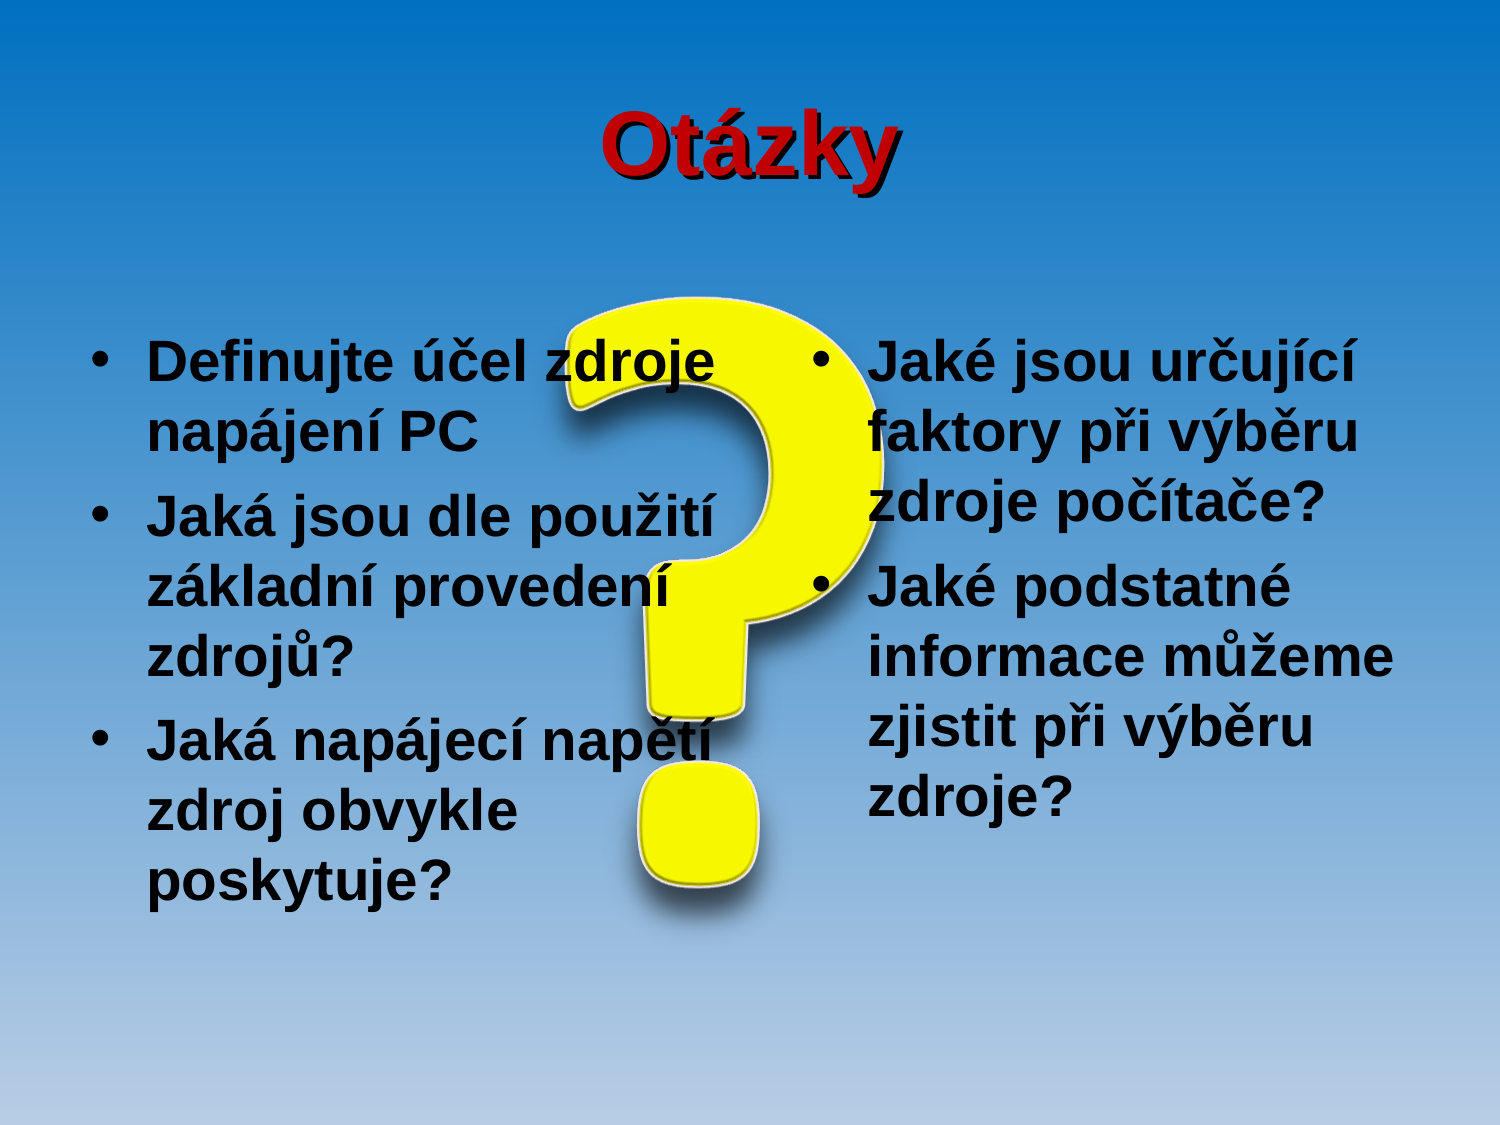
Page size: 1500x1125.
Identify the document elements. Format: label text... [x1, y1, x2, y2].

picture [0, 0, 1477, 1125]
title Otázky [75, 45, 1426, 233]
list Jaké jsou určující faktory při výběru zdroje počítače? Jaké podstatné informace můžeme zjistit při výběru zdroje? [796, 316, 1459, 1059]
list Definujte účel zdroje napájení PC Jaká jsou dle použití základní provedení zdrojů? Jaká napájecí napětí zdroj obvykle poskytuje? [75, 316, 738, 1059]
